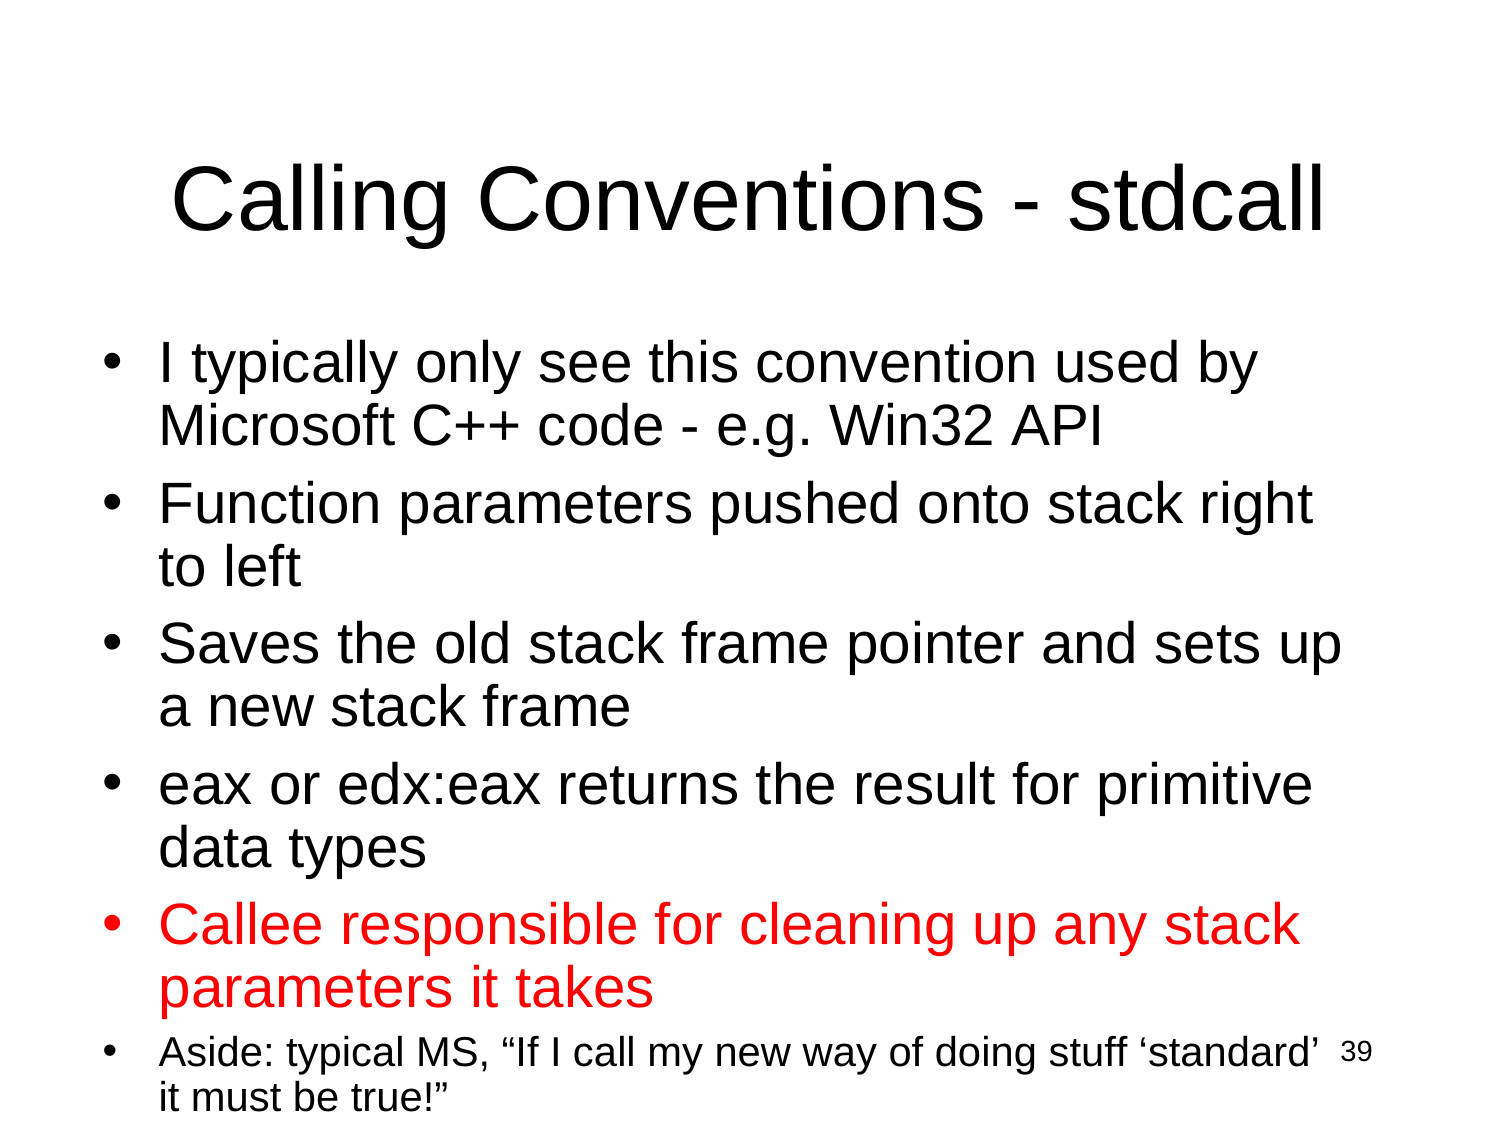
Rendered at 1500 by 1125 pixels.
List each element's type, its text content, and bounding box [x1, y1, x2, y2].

title Calling Conventions - stdcall [112, 99, 1388, 288]
text_box <number> [1363, 1025, 1388, 1101]
list I typically only see this convention used by Microsoft C++ code - e.g. Win32 API Function parameters pushed onto stack right to left Saves the old stack frame pointer and sets up a new stack frame eax or edx:eax returns the result for primitive data types Callee responsible for cleaning up any stack parameters it takes Aside: typical MS, “If I call my new way of doing stuff ‘standard’ it must be true!” [87, 324, 1363, 1125]
